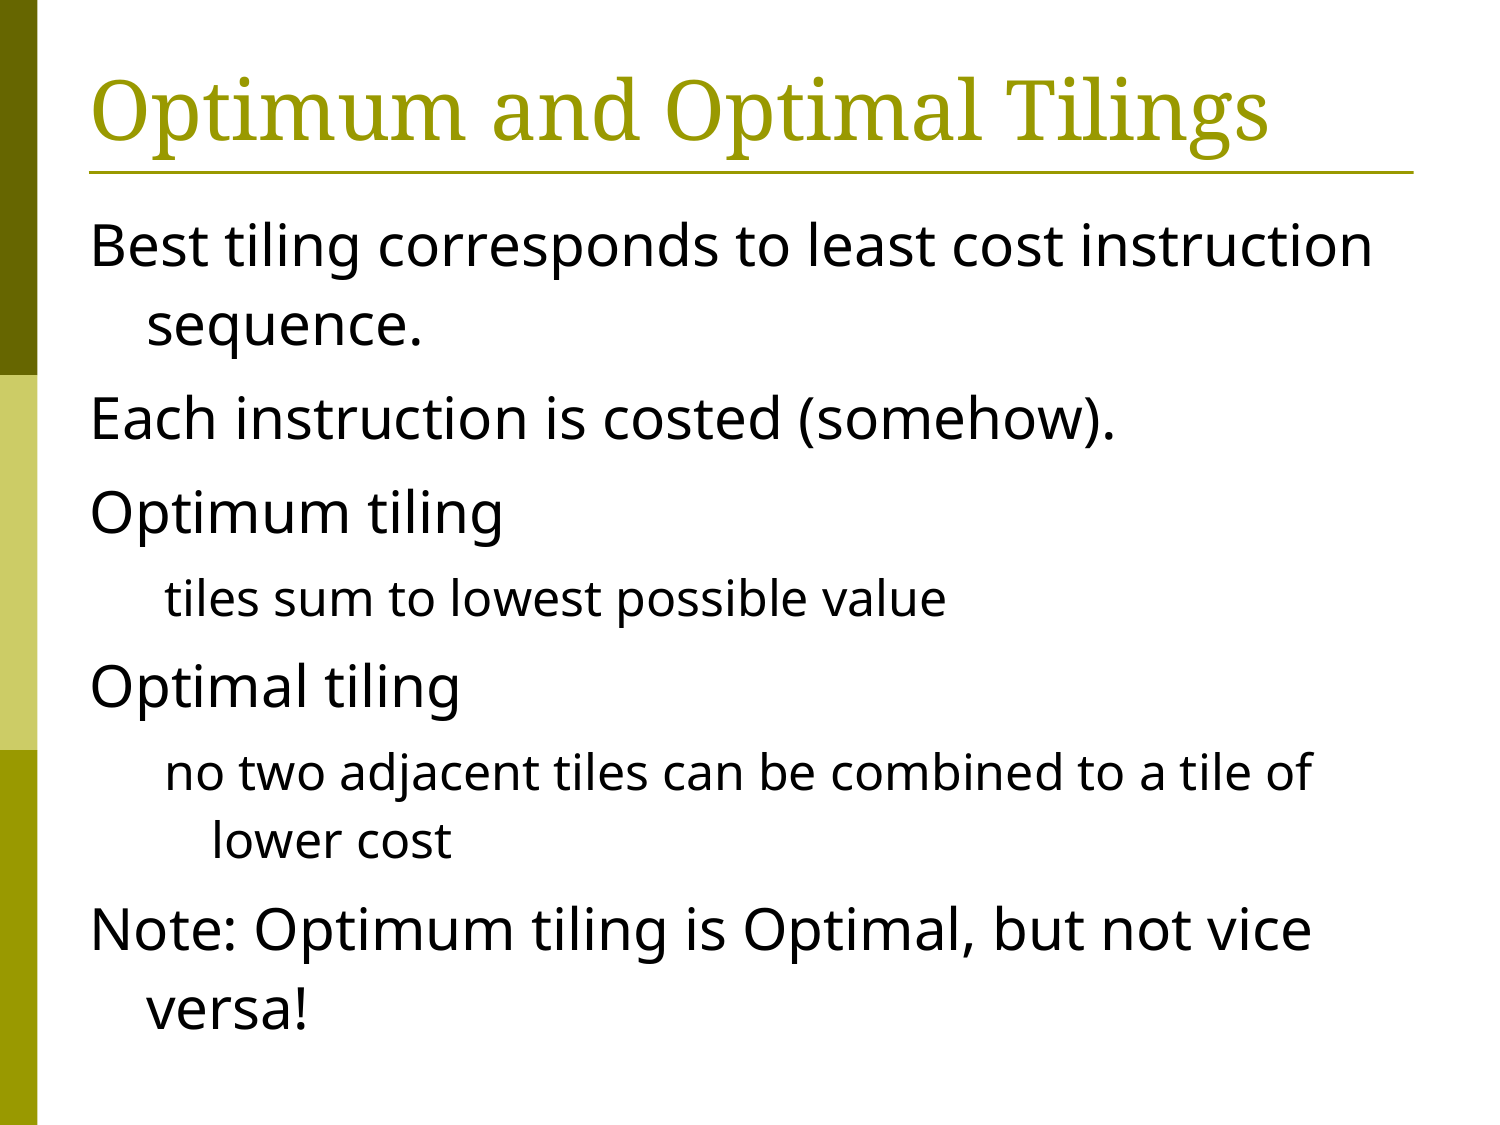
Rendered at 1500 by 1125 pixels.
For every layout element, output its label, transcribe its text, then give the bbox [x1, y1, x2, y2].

list Best tiling corresponds to least cost instruction sequence. Each instruction is costed (somehow). Optimum tiling tiles sum to lowest possible value Optimal tiling no two adjacent tiles can be combined to a tile of lower cost Note: Optimum tiling is Optimal, but not vice versa! [75, 196, 1426, 1006]
title Optimum and Optimal Tilings [75, 45, 1426, 173]
